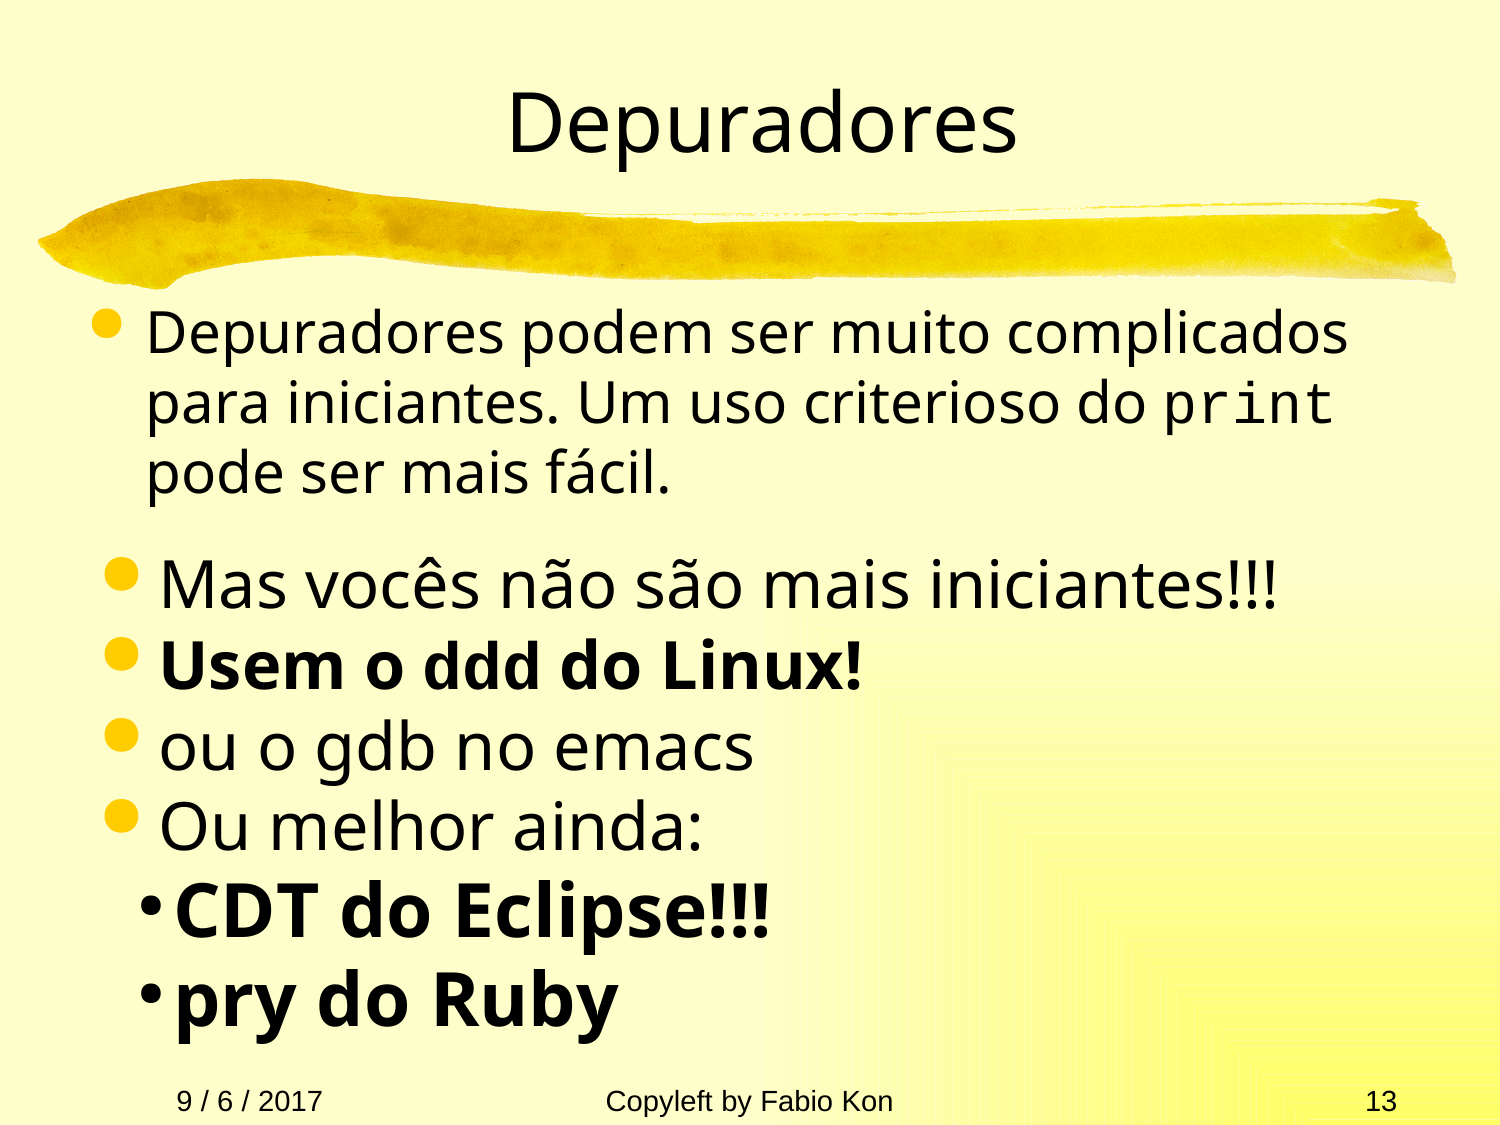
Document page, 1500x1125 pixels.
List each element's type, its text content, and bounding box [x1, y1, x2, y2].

list Depuradores podem ser muito complicados para iniciantes. Um uso criterioso do print pode ser mais fácil. [75, 287, 1413, 541]
picture [24, 174, 1463, 297]
title Depuradores [125, 12, 1401, 178]
text_box Mas vocês não são mais iniciantes!!! Usem o ddd do Linux! ou o gdb no emacs Ou melhor ainda: CDT do Eclipse!!! pry do Ruby [87, 549, 1438, 838]
